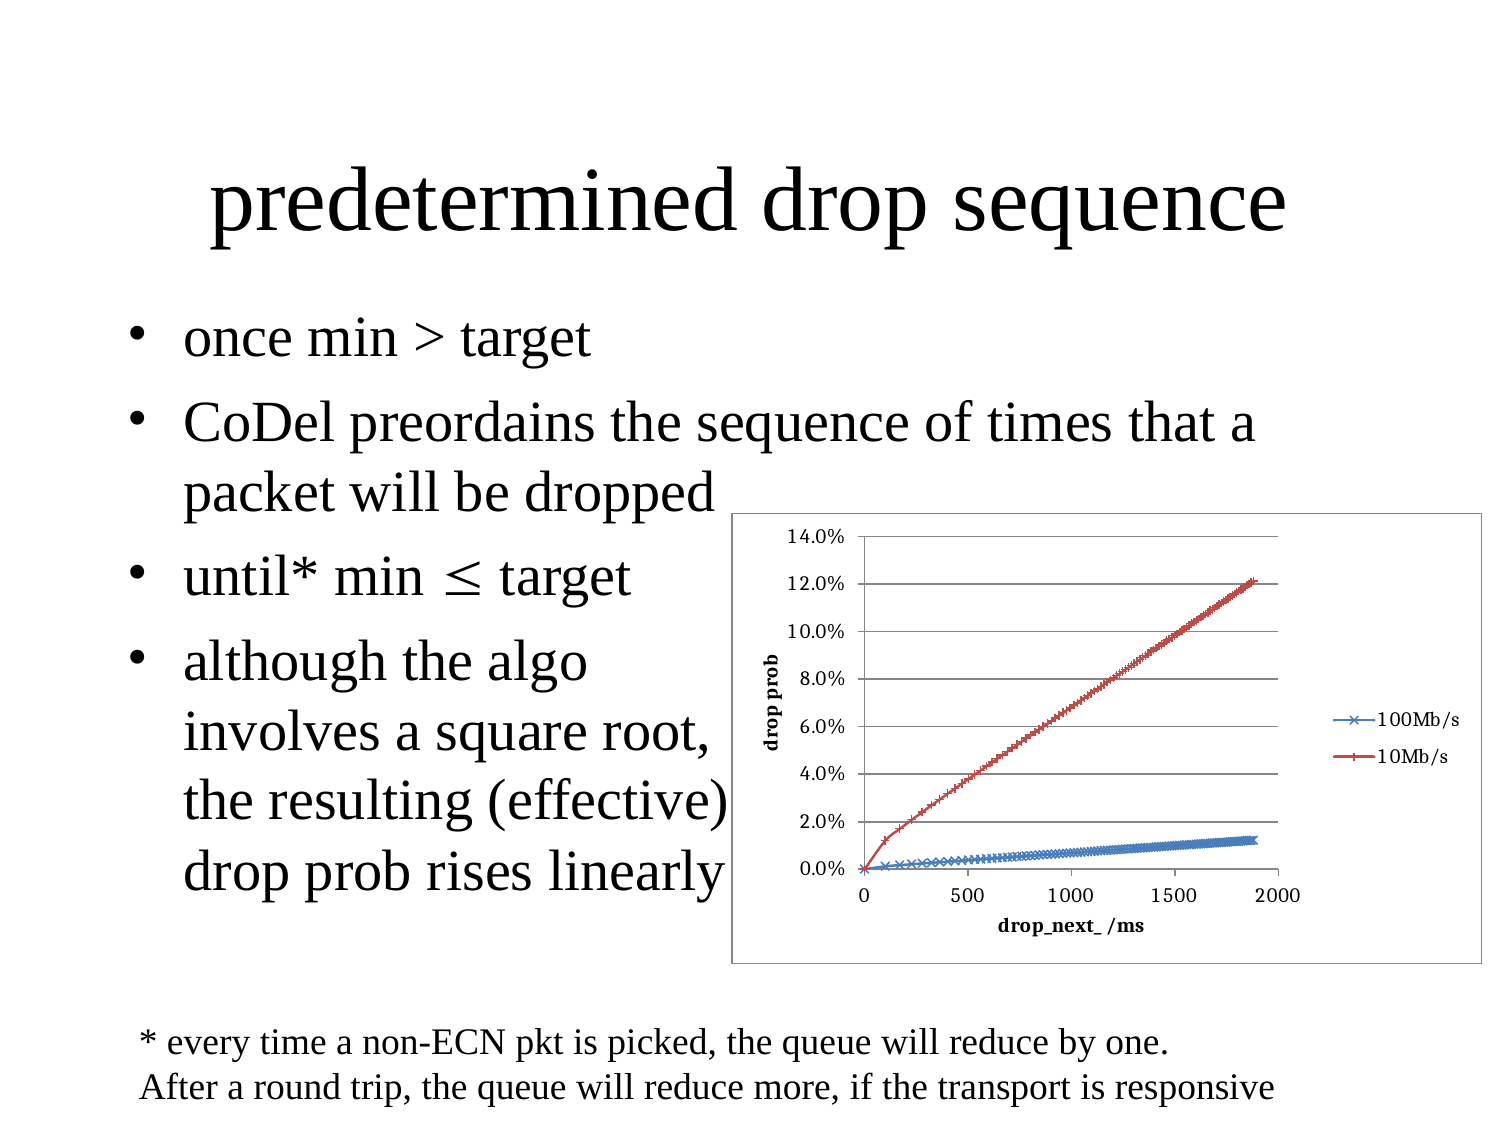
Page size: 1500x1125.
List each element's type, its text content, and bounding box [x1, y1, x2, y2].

text_box once min > target CoDel preordains the sequence of times that a packet will be dropped until* min  target although the algo involves a square root, the resulting (effective) drop prob rises linearly [112, 290, 1388, 1000]
text_box predetermined drop sequence [112, 99, 1388, 288]
picture [730, 512, 1483, 964]
text_box * every time a non-ECN pkt is picked, the queue will reduce by one. After a round trip, the queue will reduce more, if the transport is responsive [123, 964, 1301, 1115]
